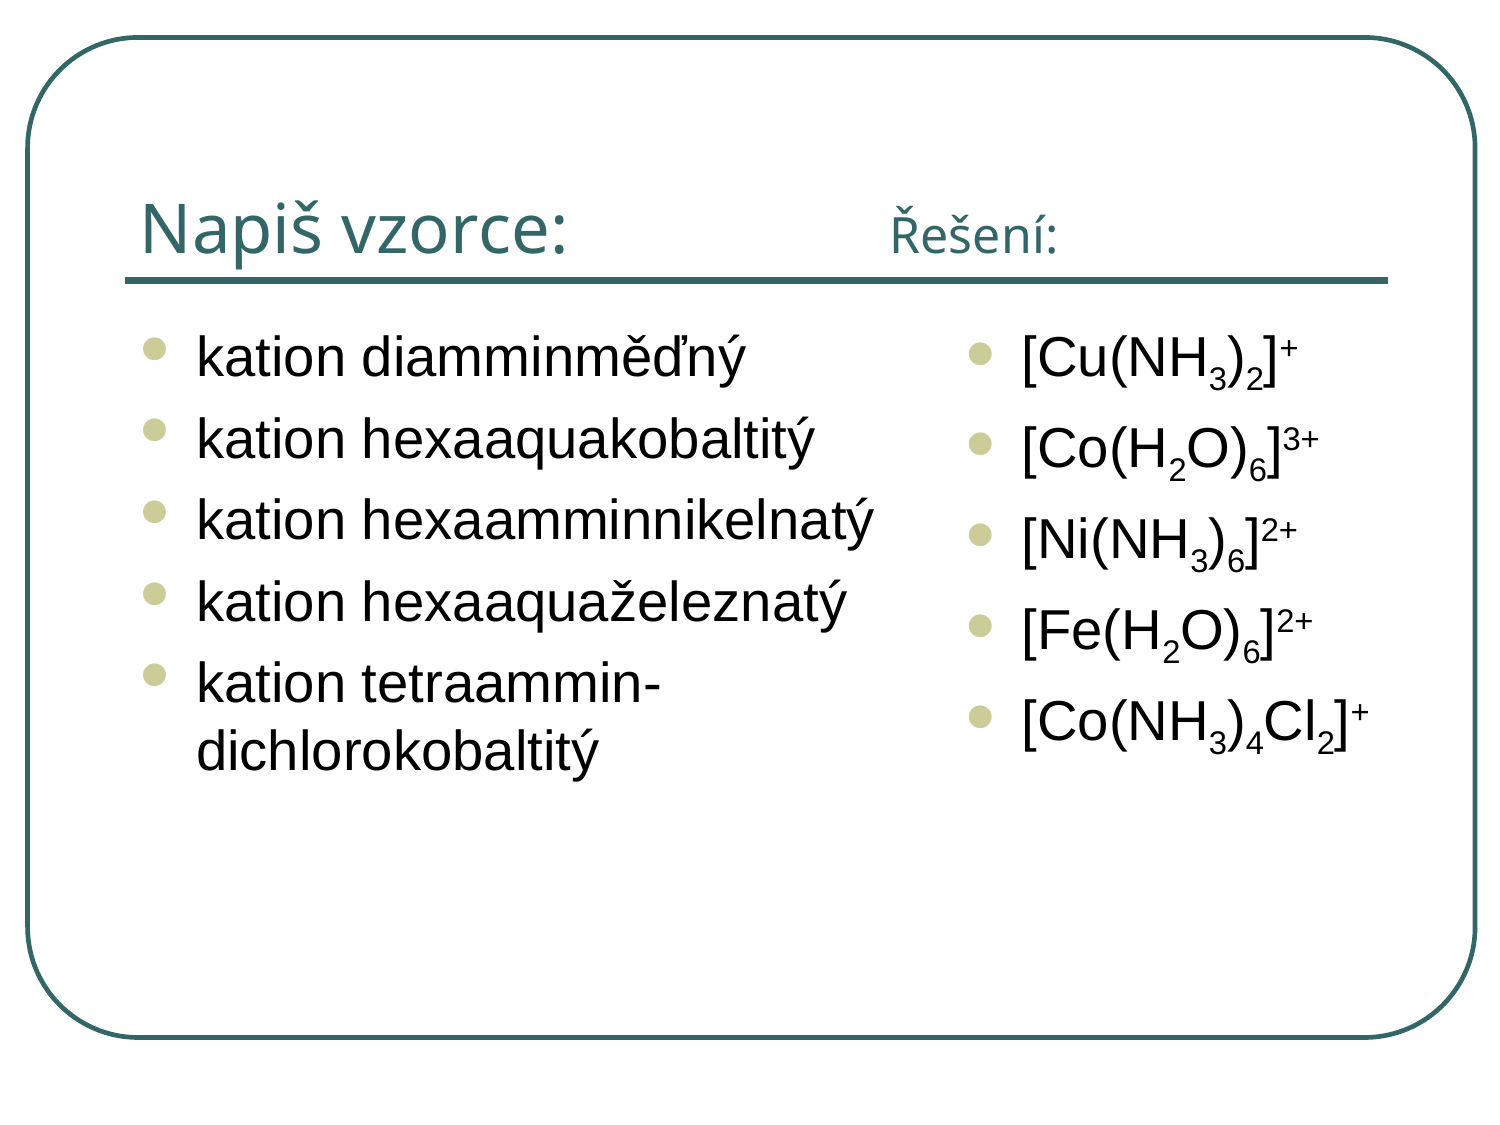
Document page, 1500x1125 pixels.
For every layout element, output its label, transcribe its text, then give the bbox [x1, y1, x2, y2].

list kation diamminměďný kation hexaaquakobaltitý kation hexaamminnikelnatý kation hexaaquaželeznatý kation tetraammin-dichlorokobaltitý [125, 312, 940, 976]
list [Cu(NH3)2]+ [Co(H2O)6]3+ [Ni(NH3)6]2+ [Fe(H2O)6]2+ [Co(NH3)4Cl2]+ [950, 312, 1447, 976]
title Napiš vzorce: Řešení: [125, 87, 1388, 275]
